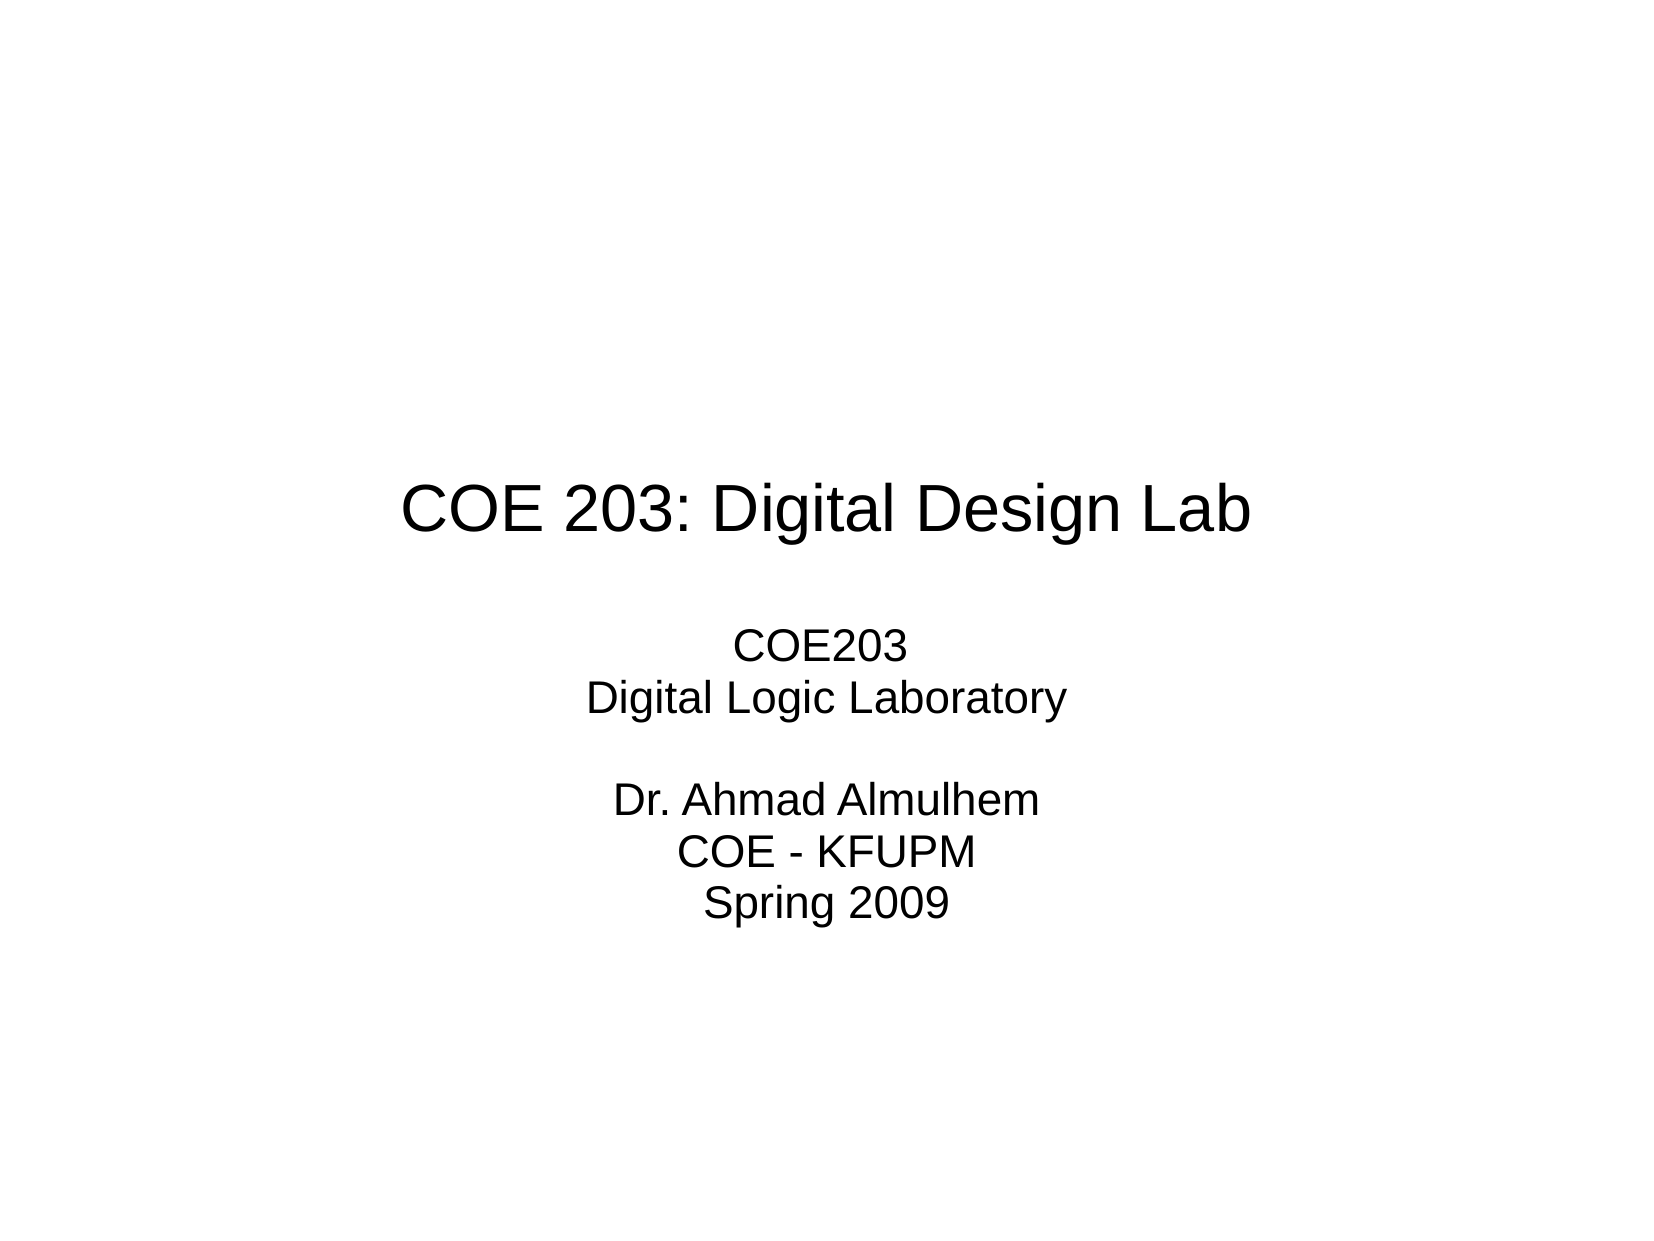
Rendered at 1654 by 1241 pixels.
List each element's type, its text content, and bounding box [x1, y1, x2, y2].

subtitle COE 203: Digital Design Lab COE203 Digital Logic Laboratory Dr. Ahmad Almulhem COE - KFUPM Spring 2009 [82, 297, 1571, 1102]
